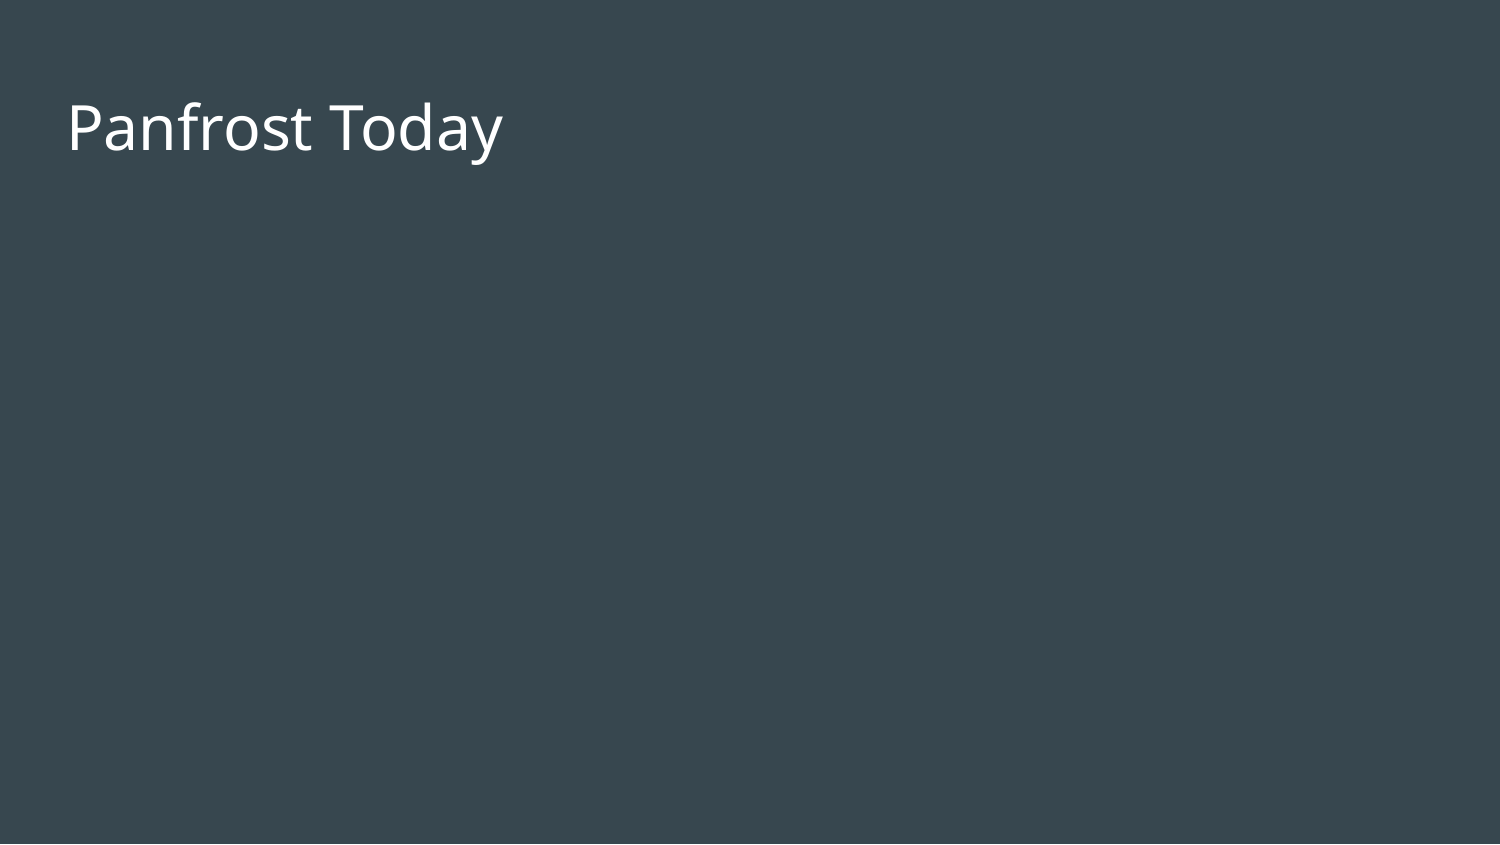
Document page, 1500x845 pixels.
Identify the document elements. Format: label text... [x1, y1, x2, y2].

title Panfrost Today [51, 72, 1449, 167]
